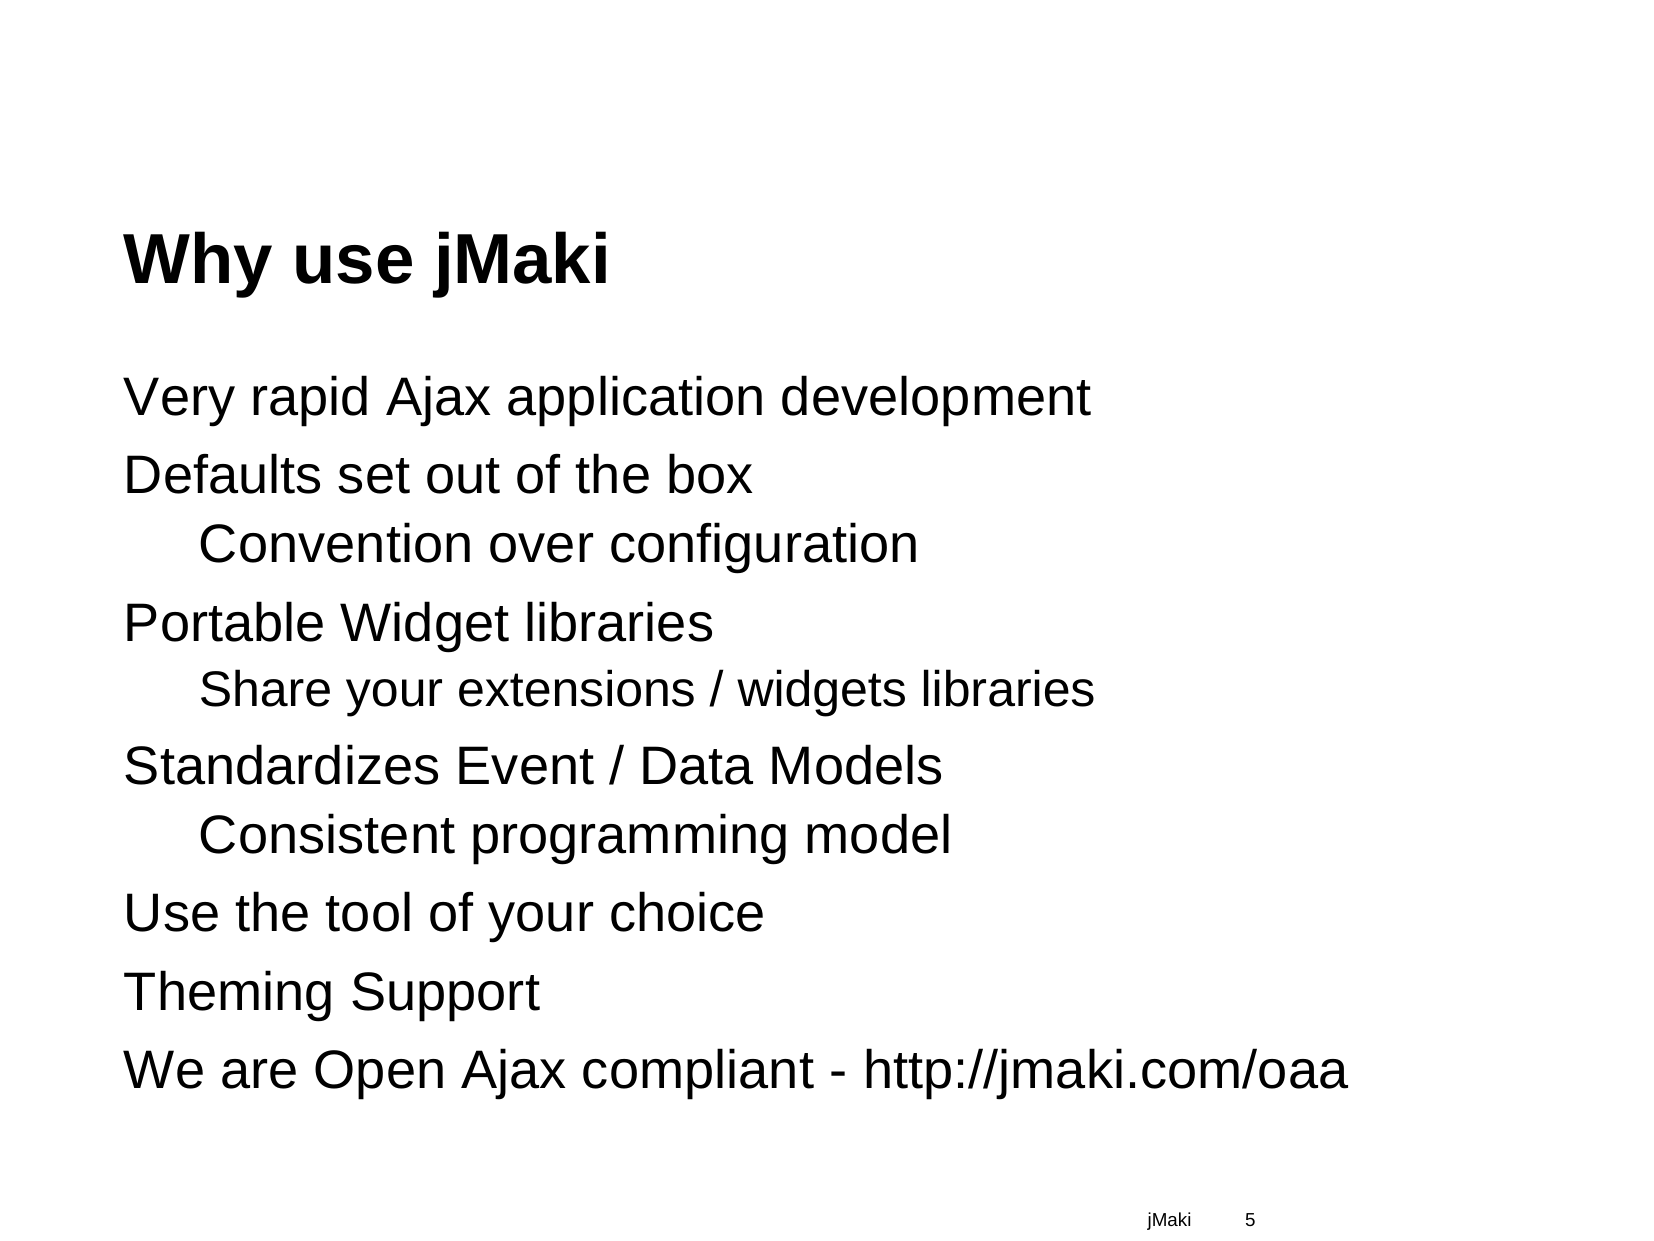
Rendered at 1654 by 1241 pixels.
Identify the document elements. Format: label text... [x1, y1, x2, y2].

list Very rapid Ajax application development Defaults set out of the box Convention over configuration Portable Widget libraries Share your extensions / widgets libraries Standardizes Event / Data Models Consistent programming model Use the tool of your choice Theming Support We are Open Ajax compliant - http://jmaki.com/oaa [124, 372, 1613, 1136]
title Why use jMaki [124, 132, 1561, 298]
